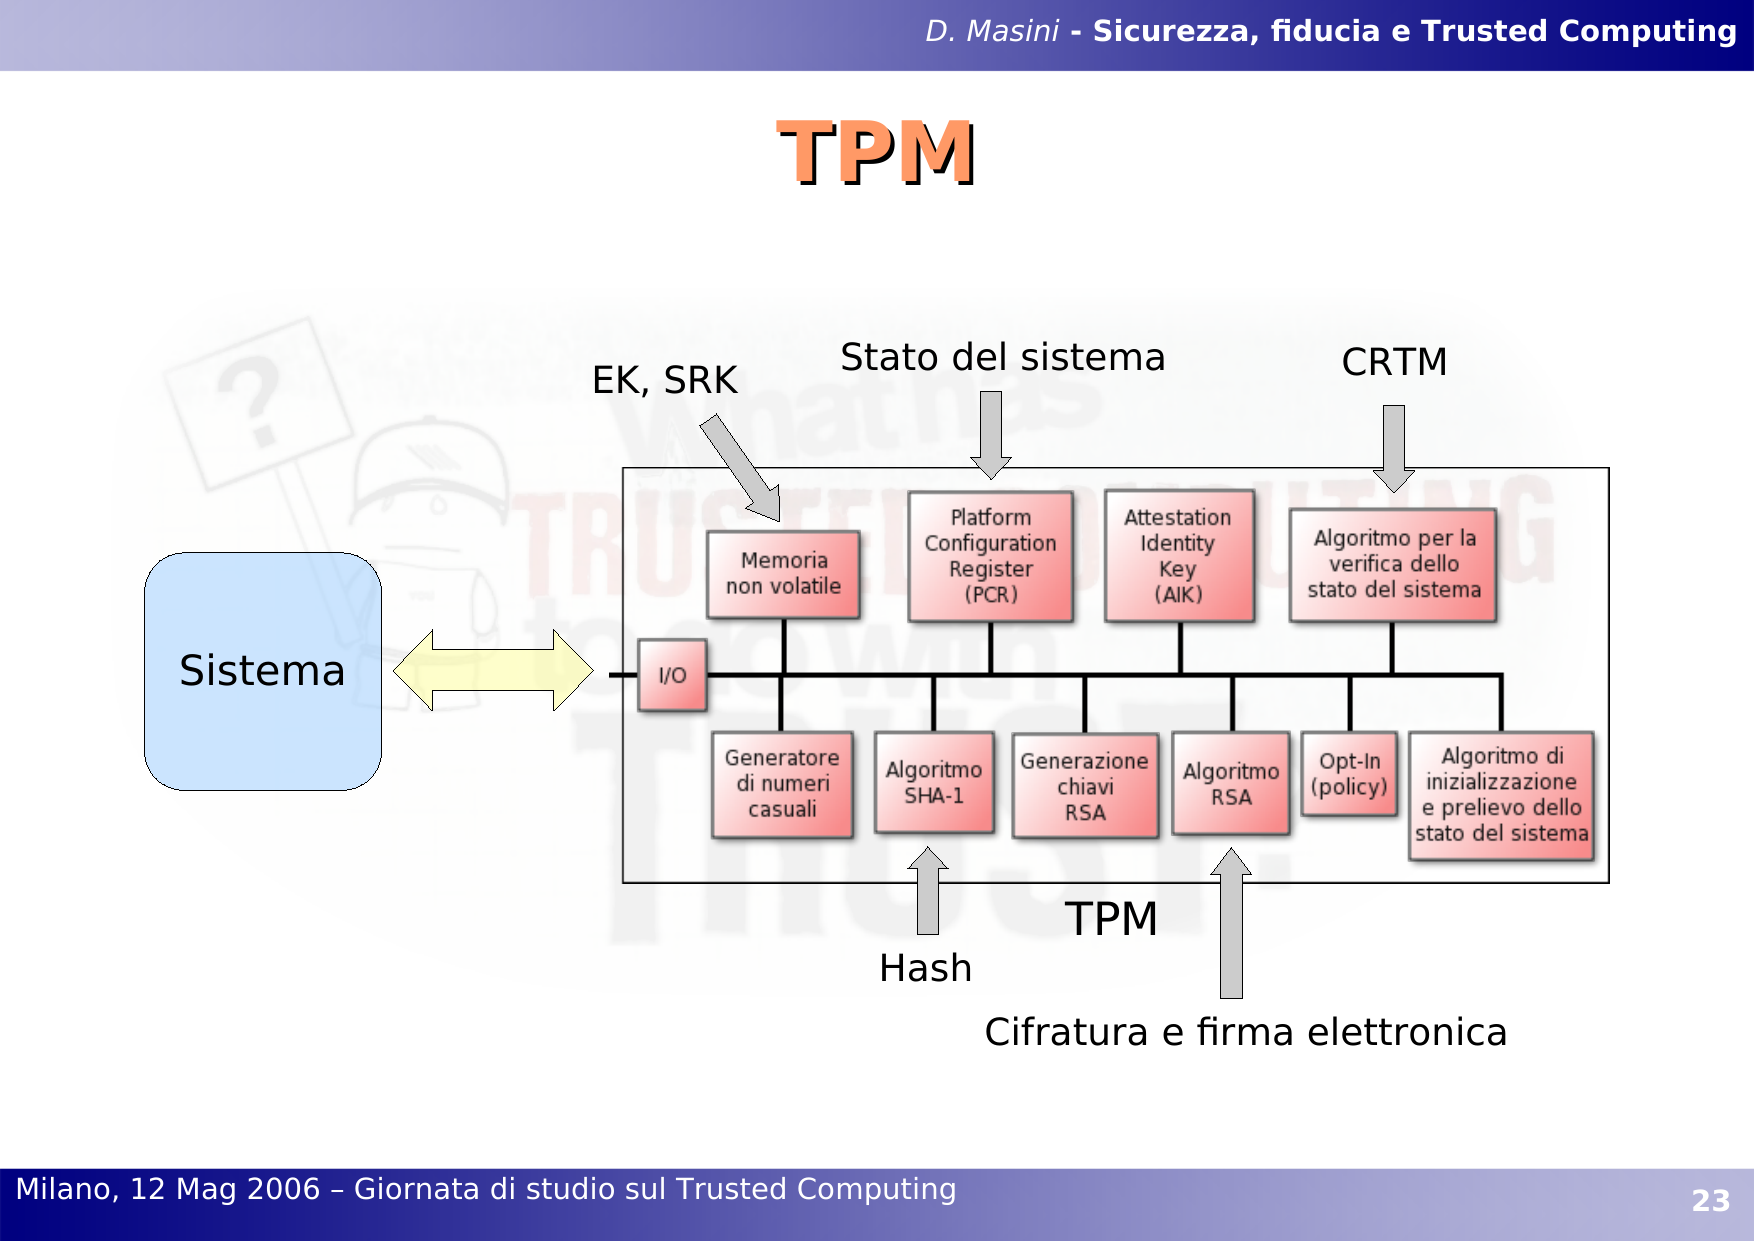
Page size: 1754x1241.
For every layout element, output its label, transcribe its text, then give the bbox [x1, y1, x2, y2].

text_box [1210, 847, 1252, 999]
text_box CRTM [1317, 341, 1472, 386]
text_box Stato del sistema [840, 337, 1161, 381]
text_box Milano, 12 Mag 2006 – Giornata di studio sul Trusted Computing [0, 1175, 1314, 1234]
text_box [699, 413, 780, 522]
text_box [1373, 405, 1415, 493]
text_box D. Masini - Sicurezza, fiducia e Trusted Computing [602, 7, 1754, 63]
text_box [970, 391, 1012, 480]
text_box TPM [1065, 894, 1160, 957]
text_box <numero> [1641, 1185, 1732, 1223]
text_box Cifratura e firma elettronica [984, 1012, 1498, 1056]
text_box Sistema [144, 552, 382, 791]
text_box Hash [842, 947, 1010, 992]
text_box [907, 846, 949, 935]
picture [0, 0, 1754, 1241]
text_box [393, 629, 594, 711]
text_box EK, SRK [581, 360, 748, 404]
title TPM [87, 49, 1667, 257]
